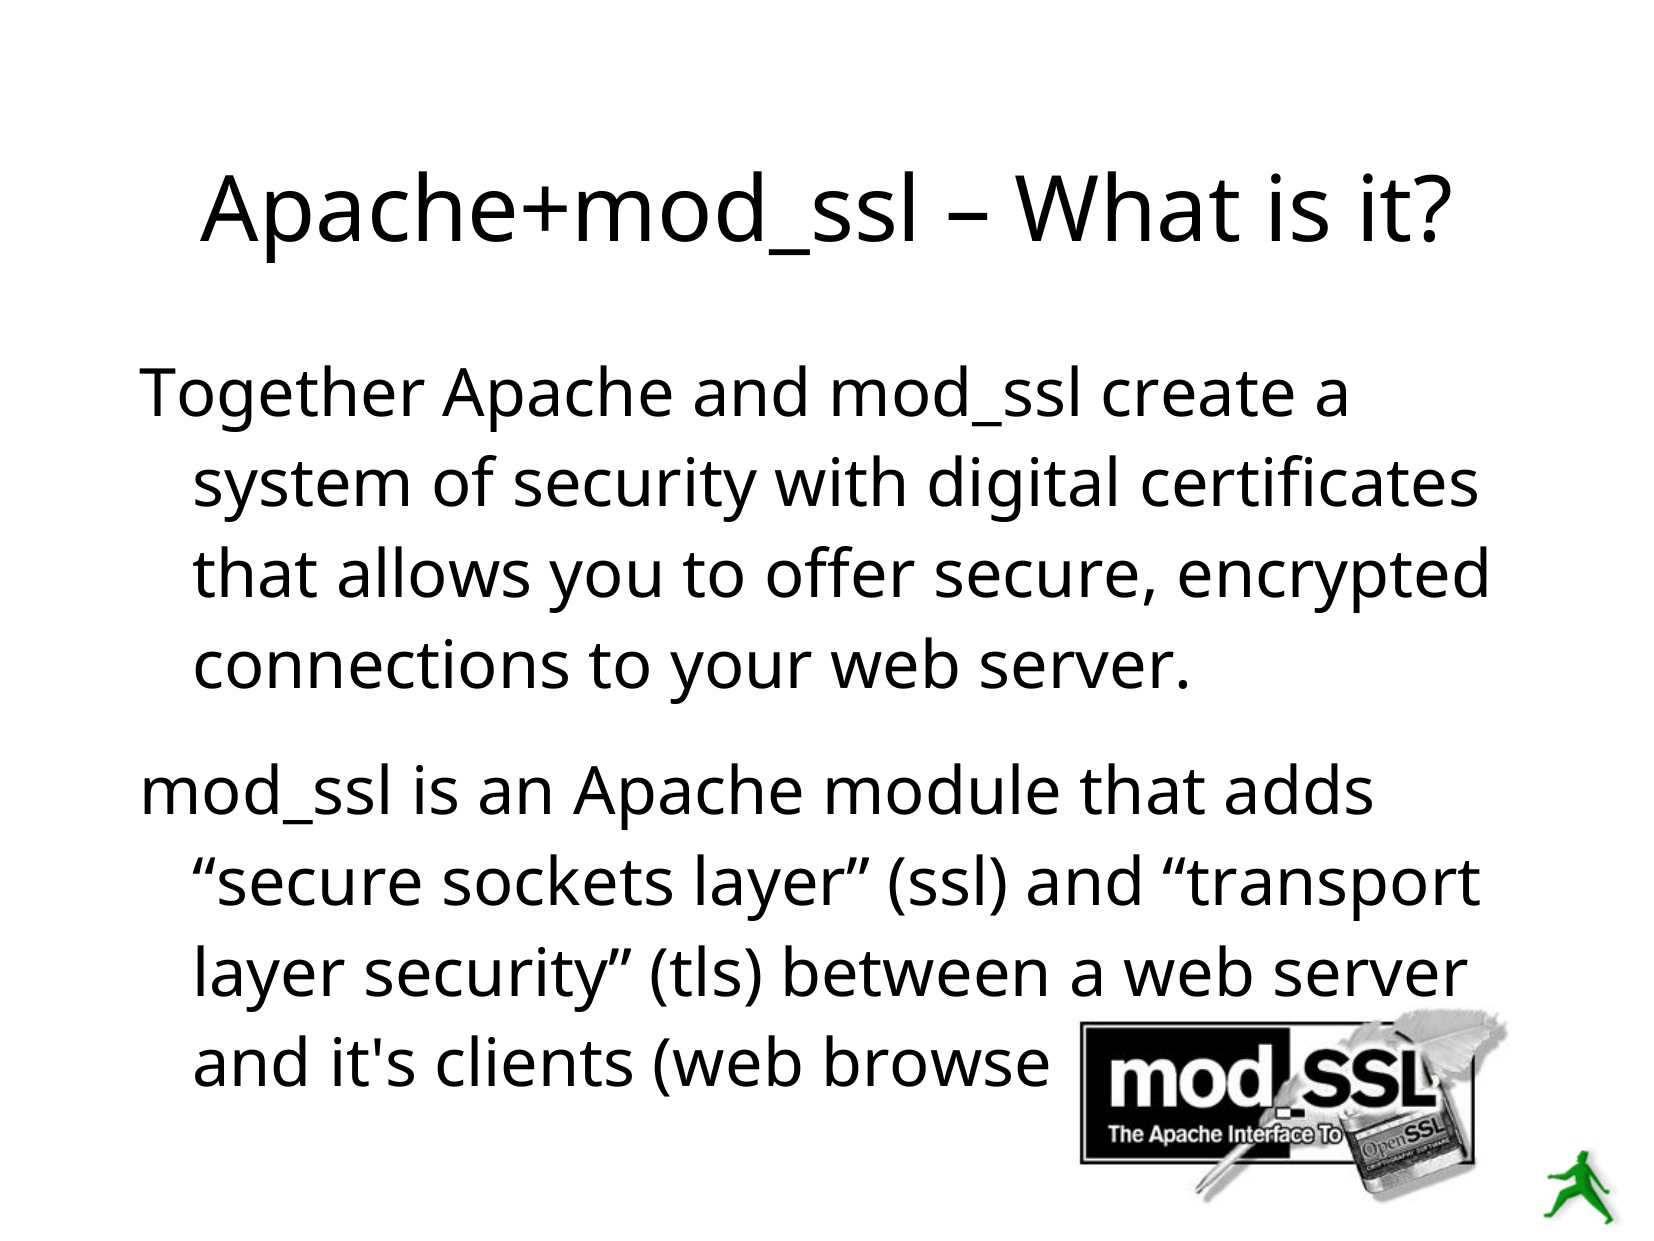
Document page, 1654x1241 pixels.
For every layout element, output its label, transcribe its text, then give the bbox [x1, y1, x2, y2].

picture [1050, 1006, 1511, 1205]
title Apache+mod_ssl – What is it? [121, 102, 1534, 311]
list Together Apache and mod_ssl create a system of security with digital certificates that allows you to offer secure, encrypted connections to your web server. mod_ssl is an Apache module that adds “secure sockets layer” (ssl) and “transport layer security” (tls) between a web server and it's clients (web browsers). [121, 344, 1534, 1127]
picture [1541, 1135, 1634, 1227]
